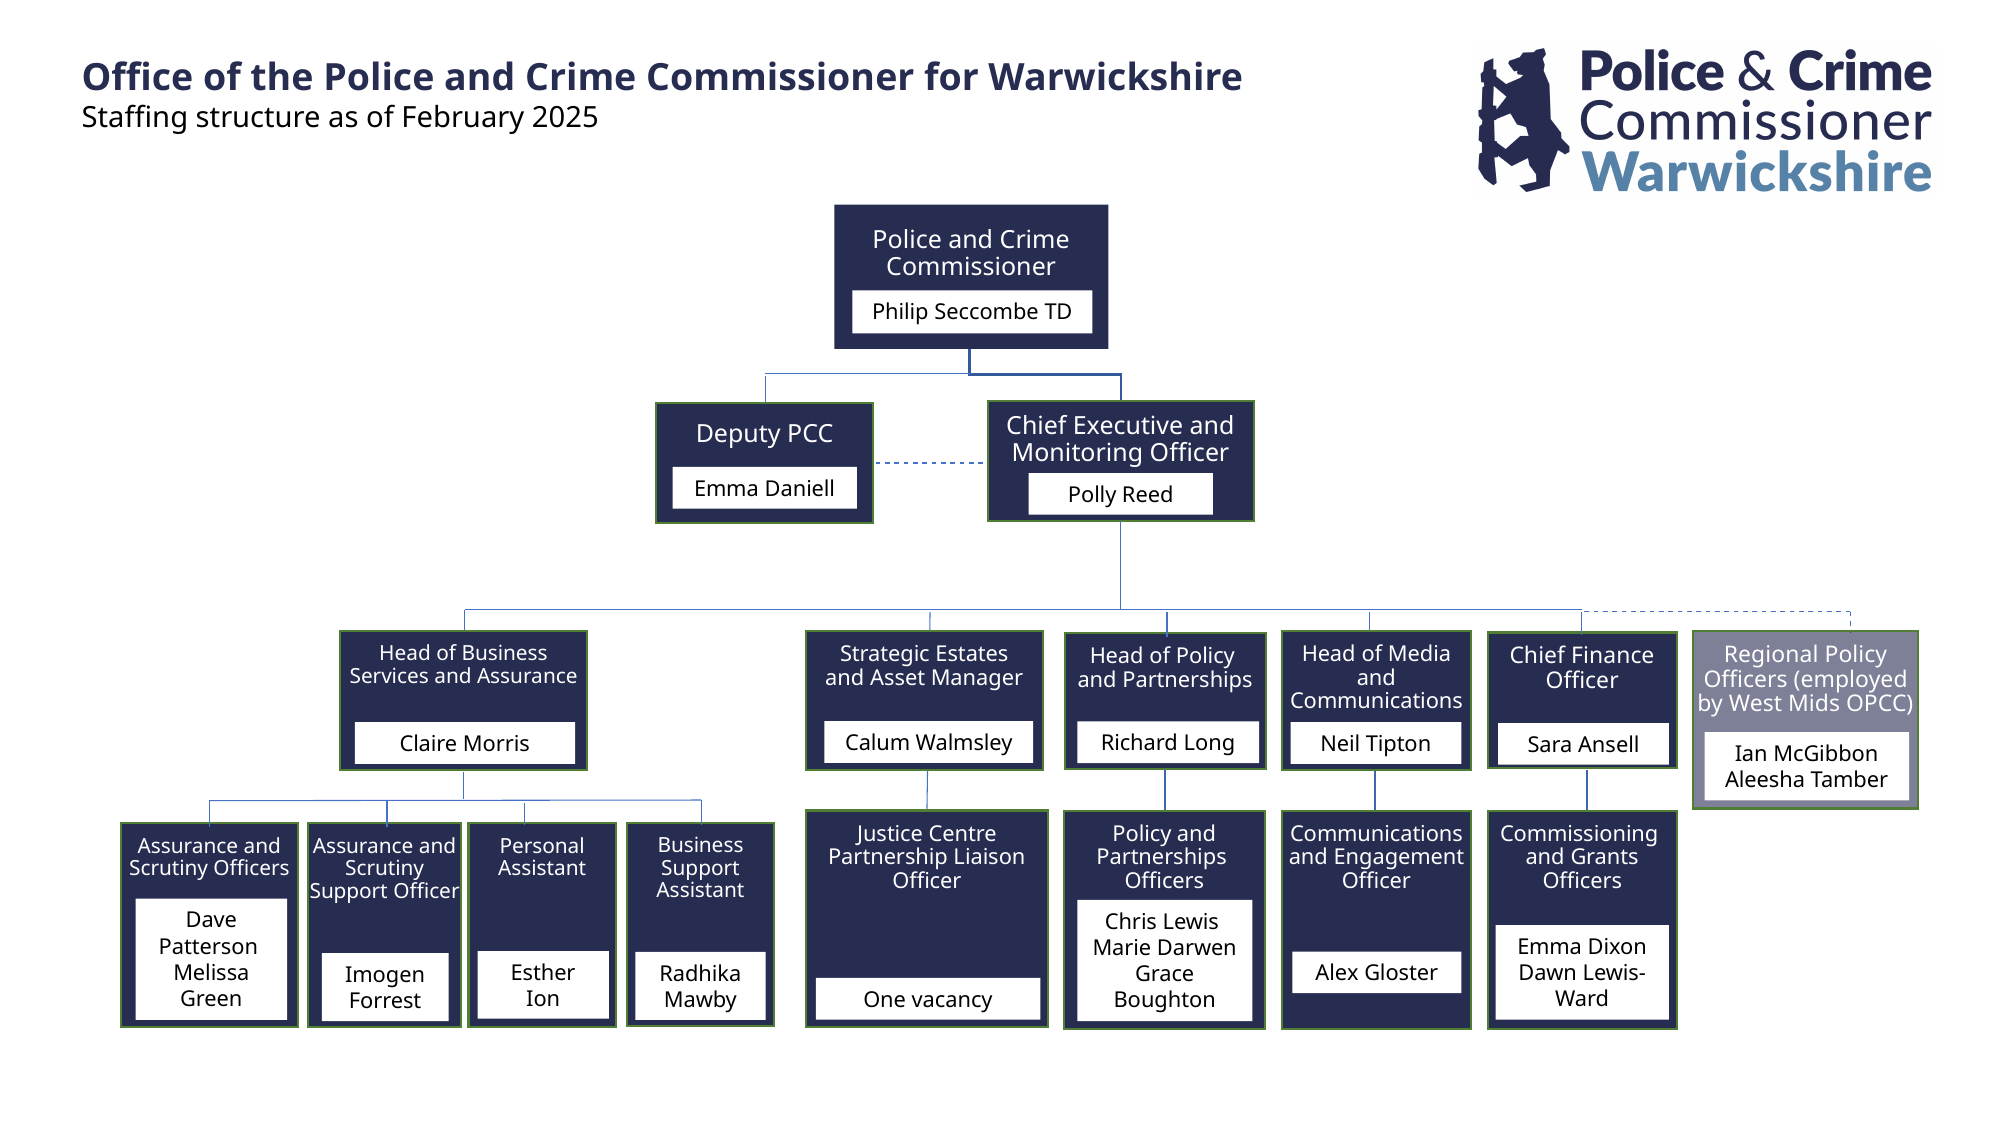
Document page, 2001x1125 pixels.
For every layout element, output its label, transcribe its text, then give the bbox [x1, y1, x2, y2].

text_box Office of the Police and Crime Commissioner for Warwickshire Staffing structure as of February 2025 [66, 45, 1444, 142]
text_box Deputy PCC [656, 402, 874, 523]
text_box Communications and Engagement Officer [1282, 810, 1472, 1029]
text_box Business Support Assistant [626, 823, 774, 1027]
text_box Assurance and Scrutiny Officers [121, 823, 298, 1027]
text_box Neil Tipton [1290, 722, 1462, 764]
text_box Personal Assistant [468, 823, 616, 1027]
text_box Ian McGibbon Aleesha Tamber [1704, 732, 1910, 801]
text_box Chris Lewis Marie Darwen Grace Boughton [1077, 899, 1253, 1022]
text_box Chief Finance Officer [1487, 632, 1677, 769]
text_box Alex Gloster [1292, 951, 1462, 994]
text_box Polly Reed [1028, 473, 1213, 515]
text_box Radhika Mawby [635, 951, 766, 1020]
text_box Calum Walmsley [824, 721, 1034, 763]
text_box Assurance and Scrutiny Support Officer [308, 823, 461, 1027]
text_box Claire Morris [354, 722, 576, 764]
text_box Head of Business Services and Assurance [339, 630, 588, 770]
text_box Regional Policy Officers (employed by West Mids OPCC) [1693, 631, 1919, 809]
text_box Police and Crime Commissioner [834, 204, 1109, 349]
text_box Head of Media and Communications [1282, 631, 1472, 771]
text_box Sara Ansell [1498, 723, 1669, 765]
text_box Philip Seccombe TD [852, 290, 1093, 334]
text_box Strategic Estates and Asset Manager [806, 630, 1043, 770]
text_box Richard Long [1077, 721, 1260, 764]
text_box Chief Executive and Monitoring Officer [987, 401, 1254, 521]
text_box Policy and Partnerships Officers [1064, 810, 1265, 1029]
text_box Head of Policy and Partnerships [1064, 632, 1266, 769]
text_box Emma Daniell [672, 466, 857, 509]
text_box Justice Centre Partnership Liaison Officer [806, 810, 1048, 1028]
text_box Imogen Forrest [321, 953, 449, 1022]
picture [1472, 44, 1938, 196]
text_box Commissioning and Grants Officers [1487, 810, 1677, 1029]
text_box Dave Patterson Melissa Green [135, 898, 288, 1020]
text_box Emma Dixon Dawn Lewis-Ward [1495, 925, 1669, 1020]
text_box Esther Ion [477, 951, 609, 993]
text_box One vacancy [815, 977, 1041, 1020]
